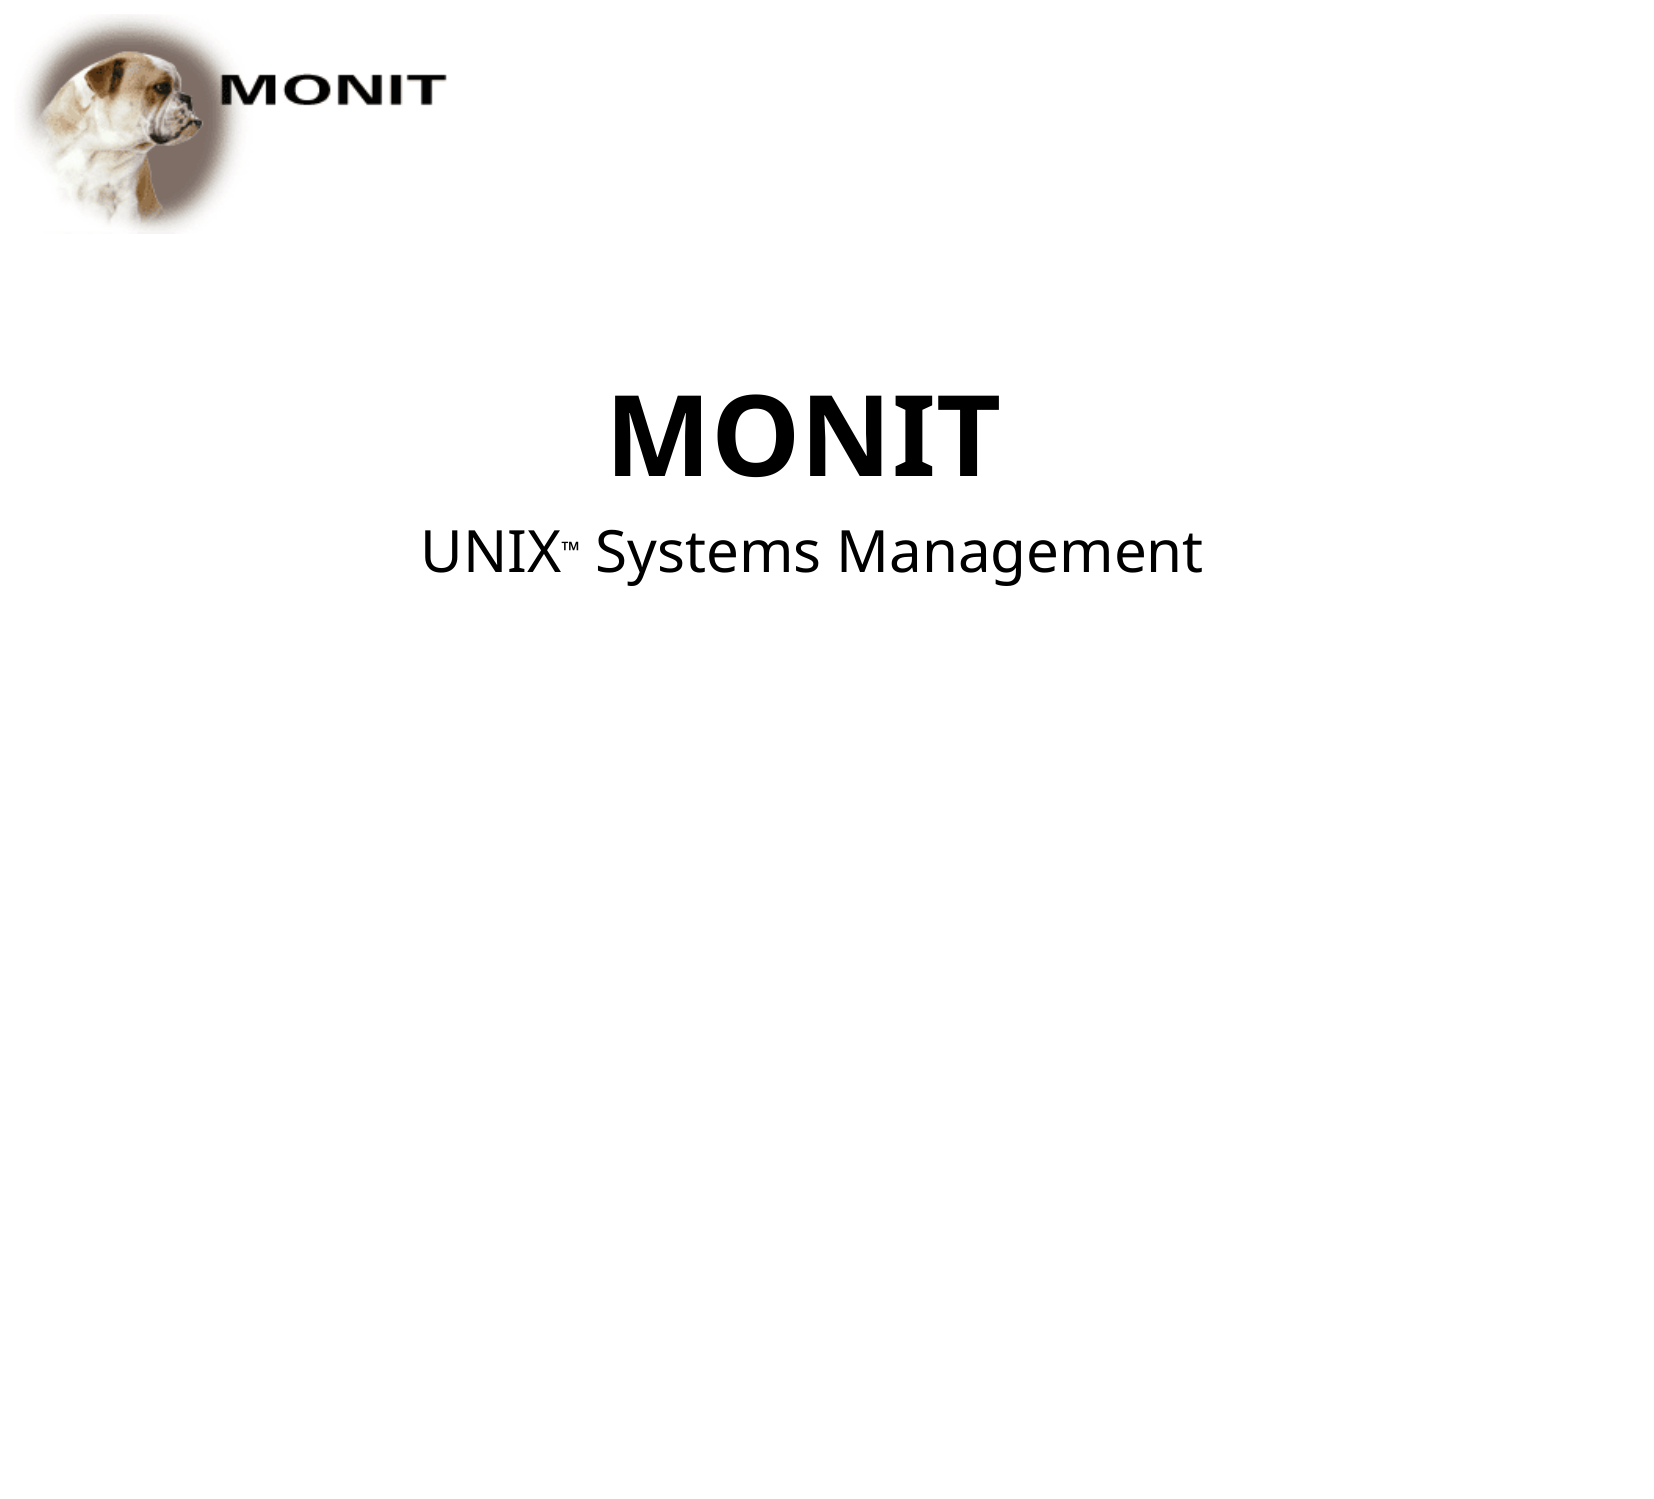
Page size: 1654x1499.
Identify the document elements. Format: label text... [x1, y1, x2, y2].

picture [14, 14, 448, 234]
text_box MONIT UNIX™ Systems Management [182, 355, 1443, 765]
